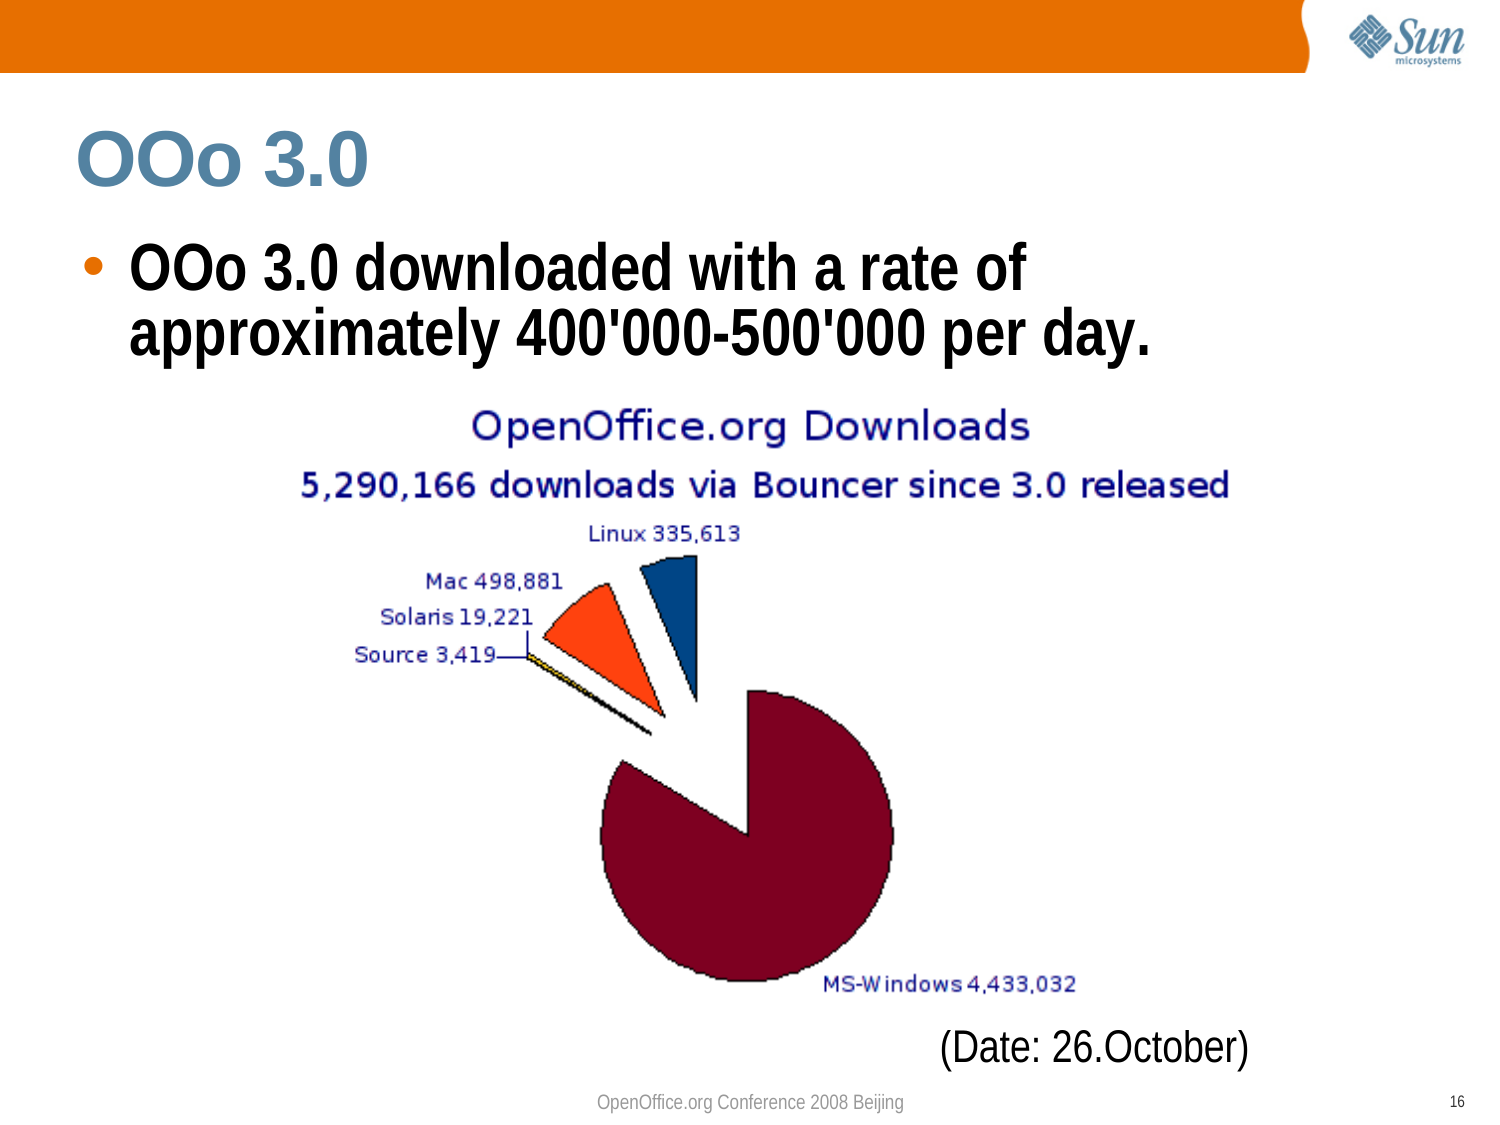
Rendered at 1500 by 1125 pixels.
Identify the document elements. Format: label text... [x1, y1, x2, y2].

picture [0, 0, 1500, 73]
title OOo 3.0 [75, 123, 1437, 227]
list OOo 3.0 downloaded with a rate of approximately 400'000-500'000 per day. [62, 238, 1399, 463]
text_box (Date: 26.October) [939, 1027, 1500, 1080]
picture [221, 391, 1268, 1030]
